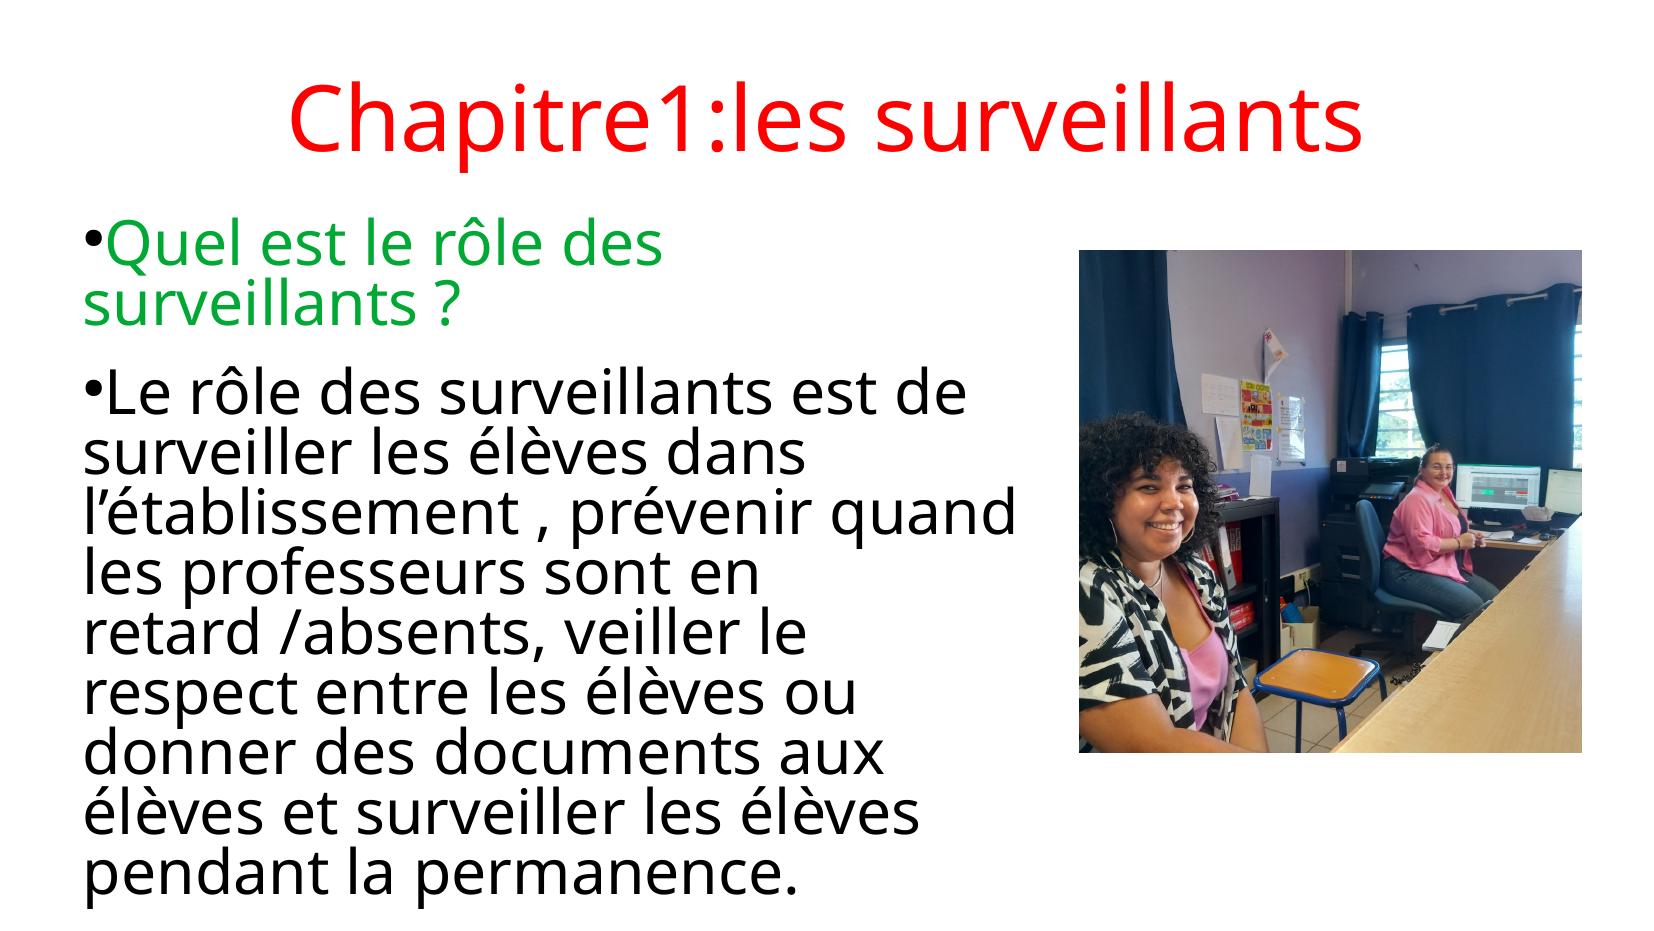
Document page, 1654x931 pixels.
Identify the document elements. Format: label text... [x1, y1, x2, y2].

subtitle Quel est le rôle des surveillants ? Le rôle des surveillants est de surveiller les élèves dans l’établissement , prévenir quand les professeurs sont en retard /absents, veiller le respect entre les élèves ou donner des documents aux élèves et surveiller les élèves pendant la permanence. [82, 217, 1041, 920]
title Chapitre1:les surveillants [82, 37, 1571, 193]
picture [1079, 250, 1582, 753]
